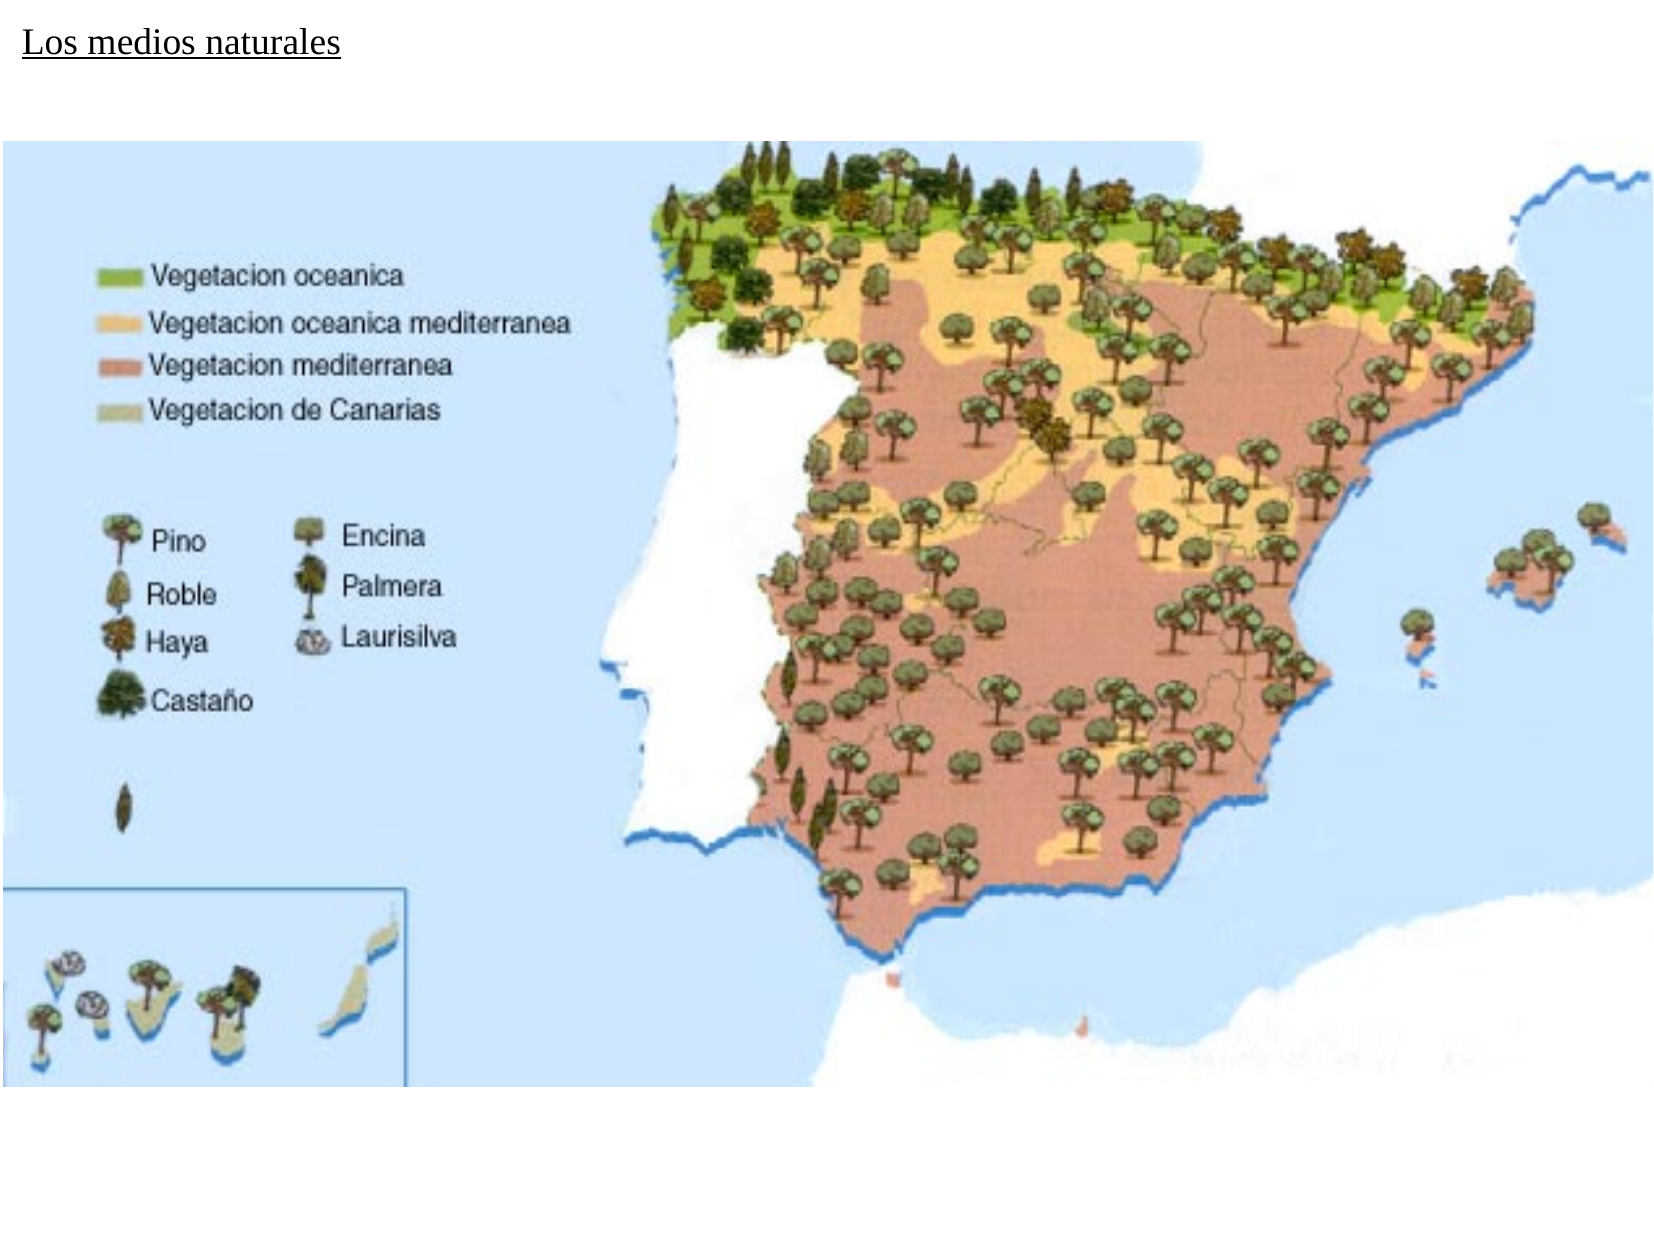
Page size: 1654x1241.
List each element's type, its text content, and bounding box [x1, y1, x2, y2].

picture [3, 141, 1654, 1087]
text_box Los medios naturales [7, 14, 393, 72]
